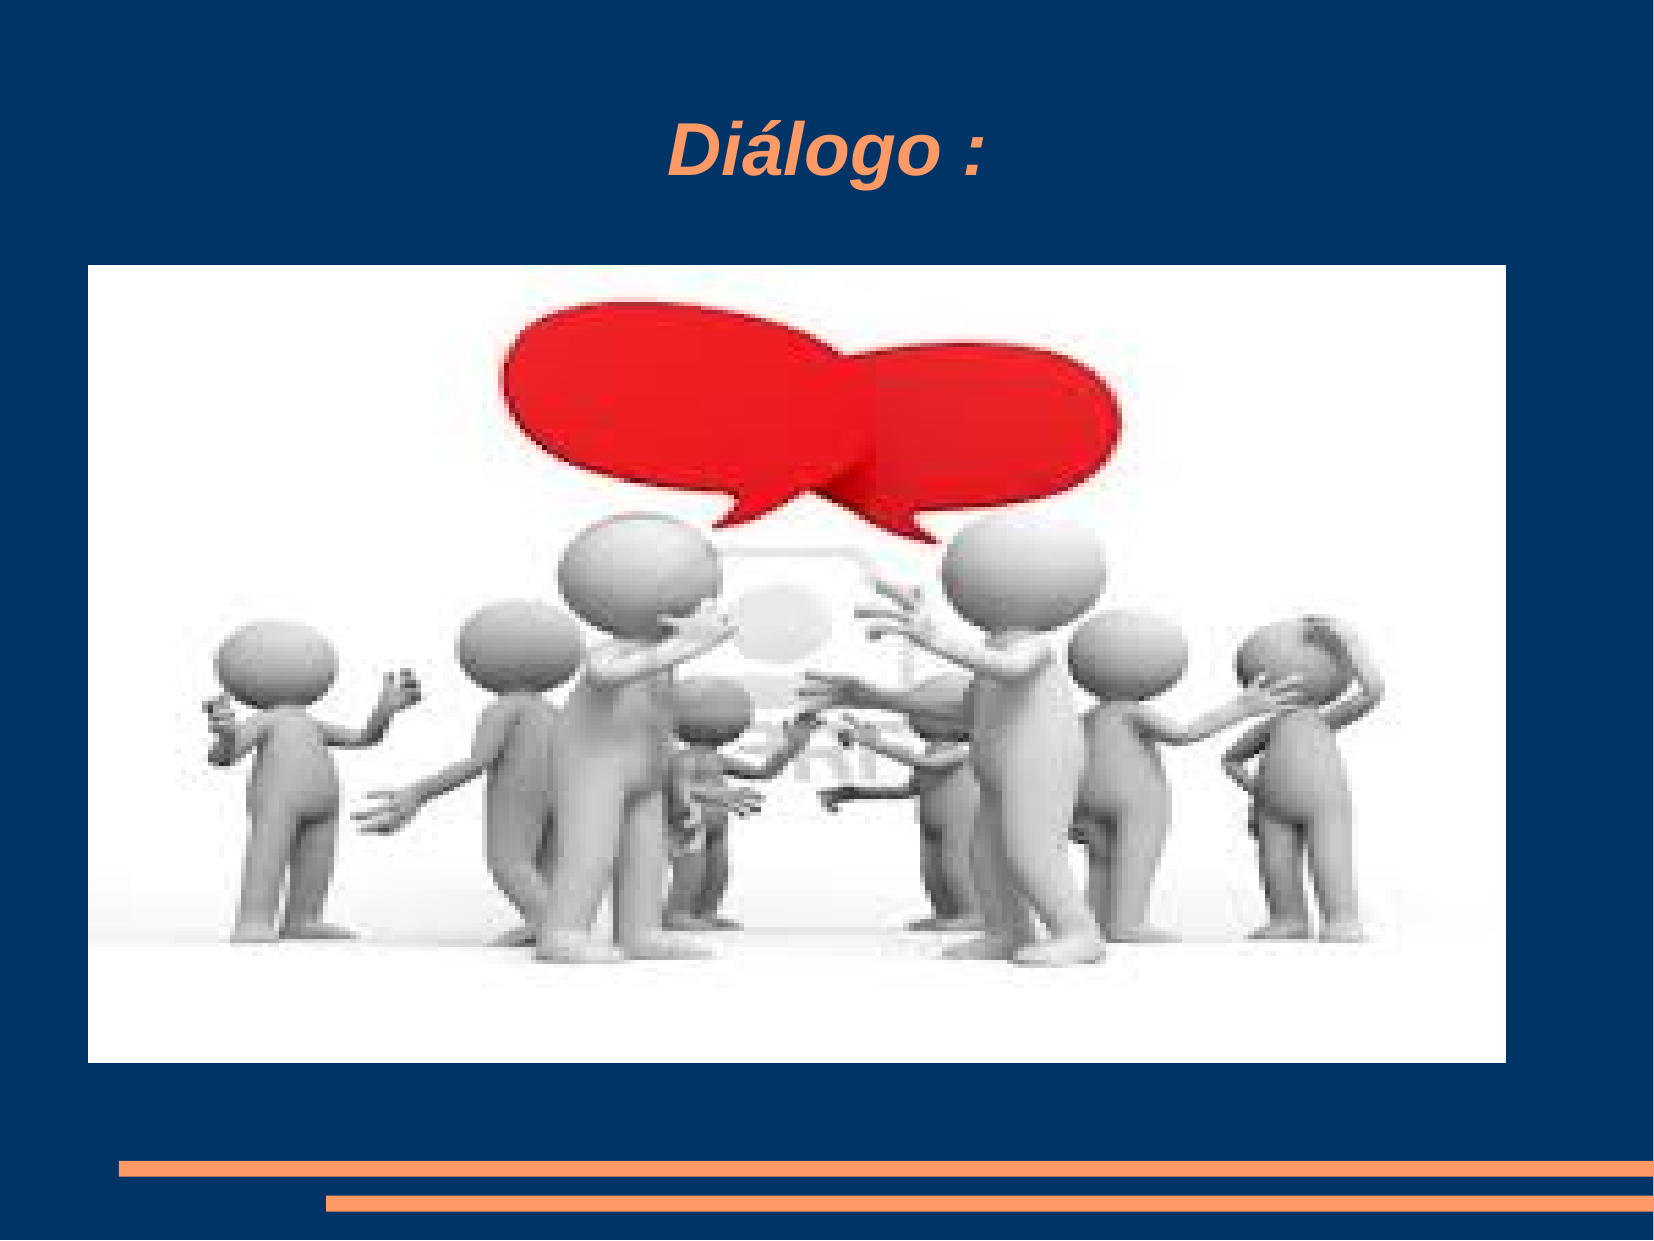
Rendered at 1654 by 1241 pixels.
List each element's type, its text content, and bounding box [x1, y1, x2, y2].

title Diálogo : [121, 46, 1534, 254]
picture [88, 265, 1506, 1063]
